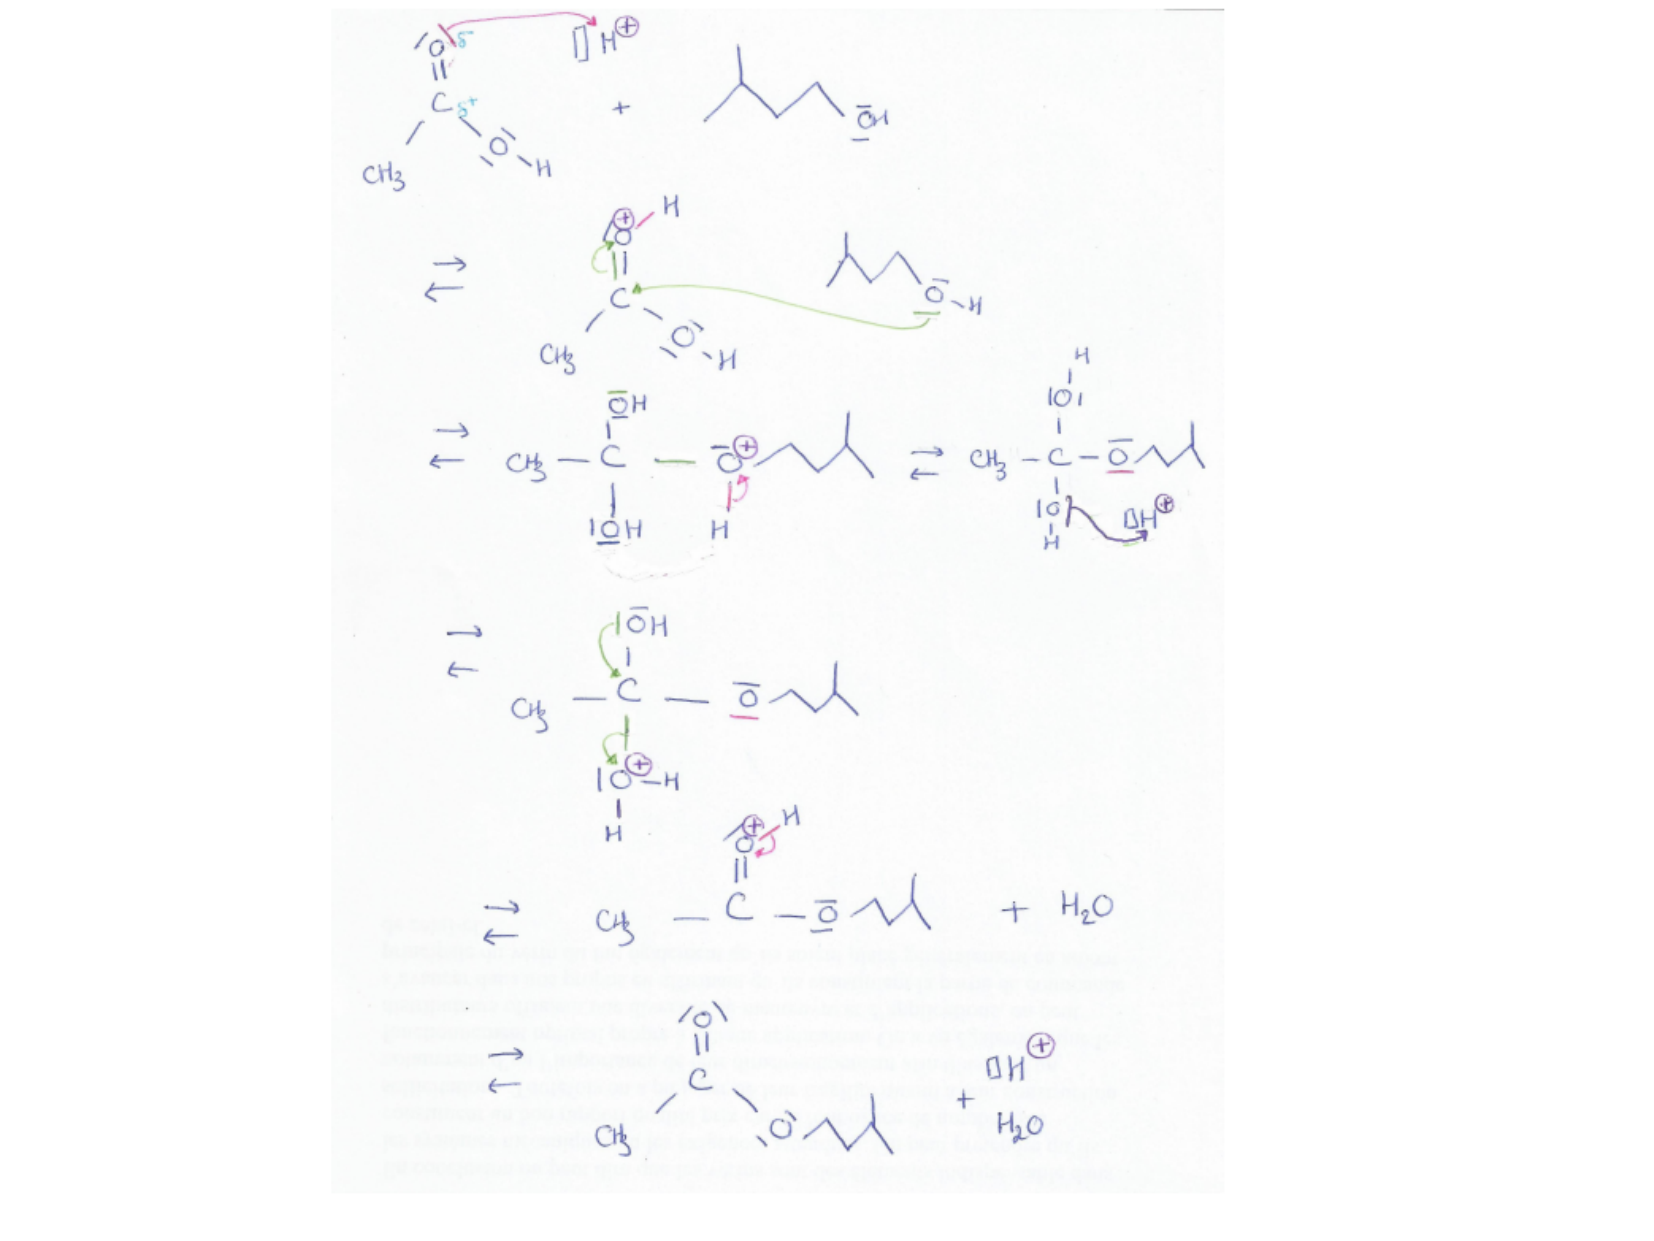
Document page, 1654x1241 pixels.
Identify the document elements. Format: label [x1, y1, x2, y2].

picture [330, 6, 1318, 1241]
